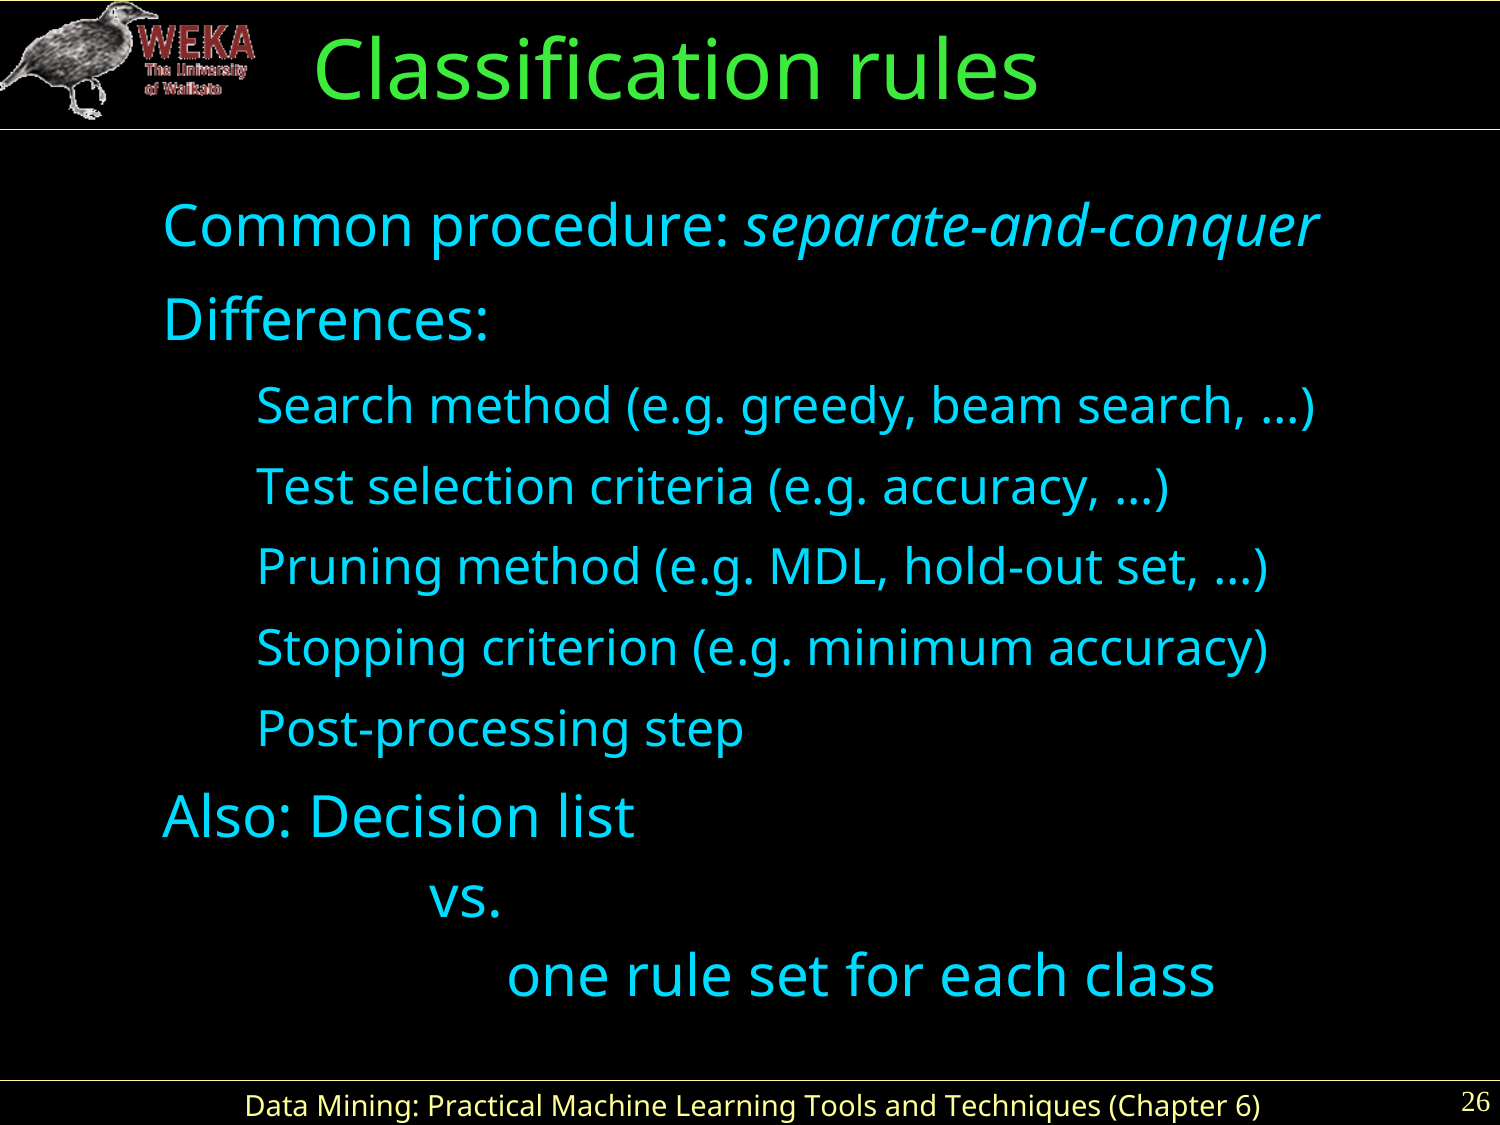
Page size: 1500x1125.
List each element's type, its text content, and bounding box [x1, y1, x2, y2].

picture [0, 1, 266, 129]
title Classification rules [297, 0, 1500, 148]
list Common procedure: separate-and-conquer Differences: Search method (e.g. greedy, beam search, ...) Test selection criteria (e.g. accuracy, ...) Pruning method (e.g. MDL, hold-out set, ...) Stopping criterion (e.g. minimum accuracy) Post-processing step Also: Decision list vs. one rule set for each class [147, 177, 1386, 903]
